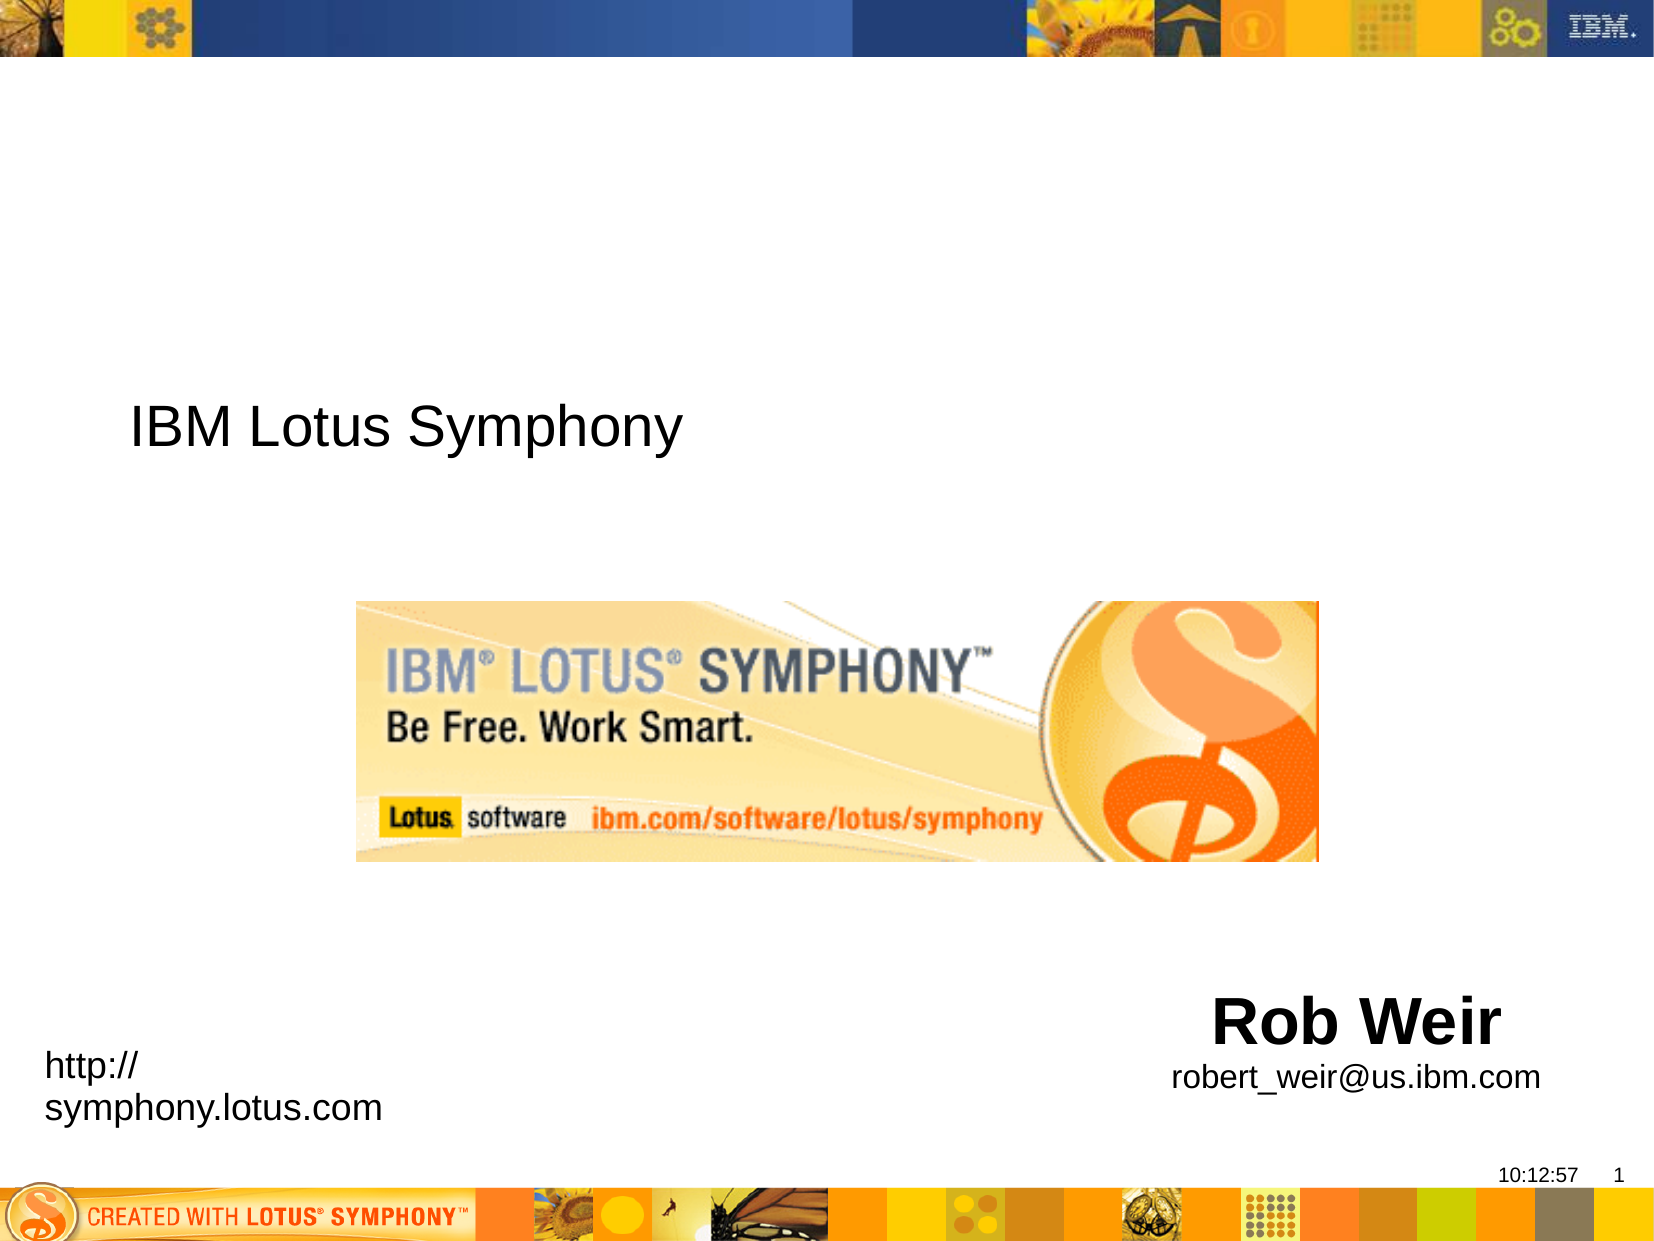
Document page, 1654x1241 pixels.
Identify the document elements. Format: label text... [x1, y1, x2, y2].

picture [356, 601, 1319, 862]
title IBM Lotus Symphony [129, 300, 1538, 552]
subtitle Rob Weir robert_weir@us.ibm.com [1103, 927, 1610, 1153]
picture [0, 0, 1654, 57]
picture [0, 1182, 1654, 1241]
text_box http://symphony.lotus.com [29, 1037, 491, 1095]
